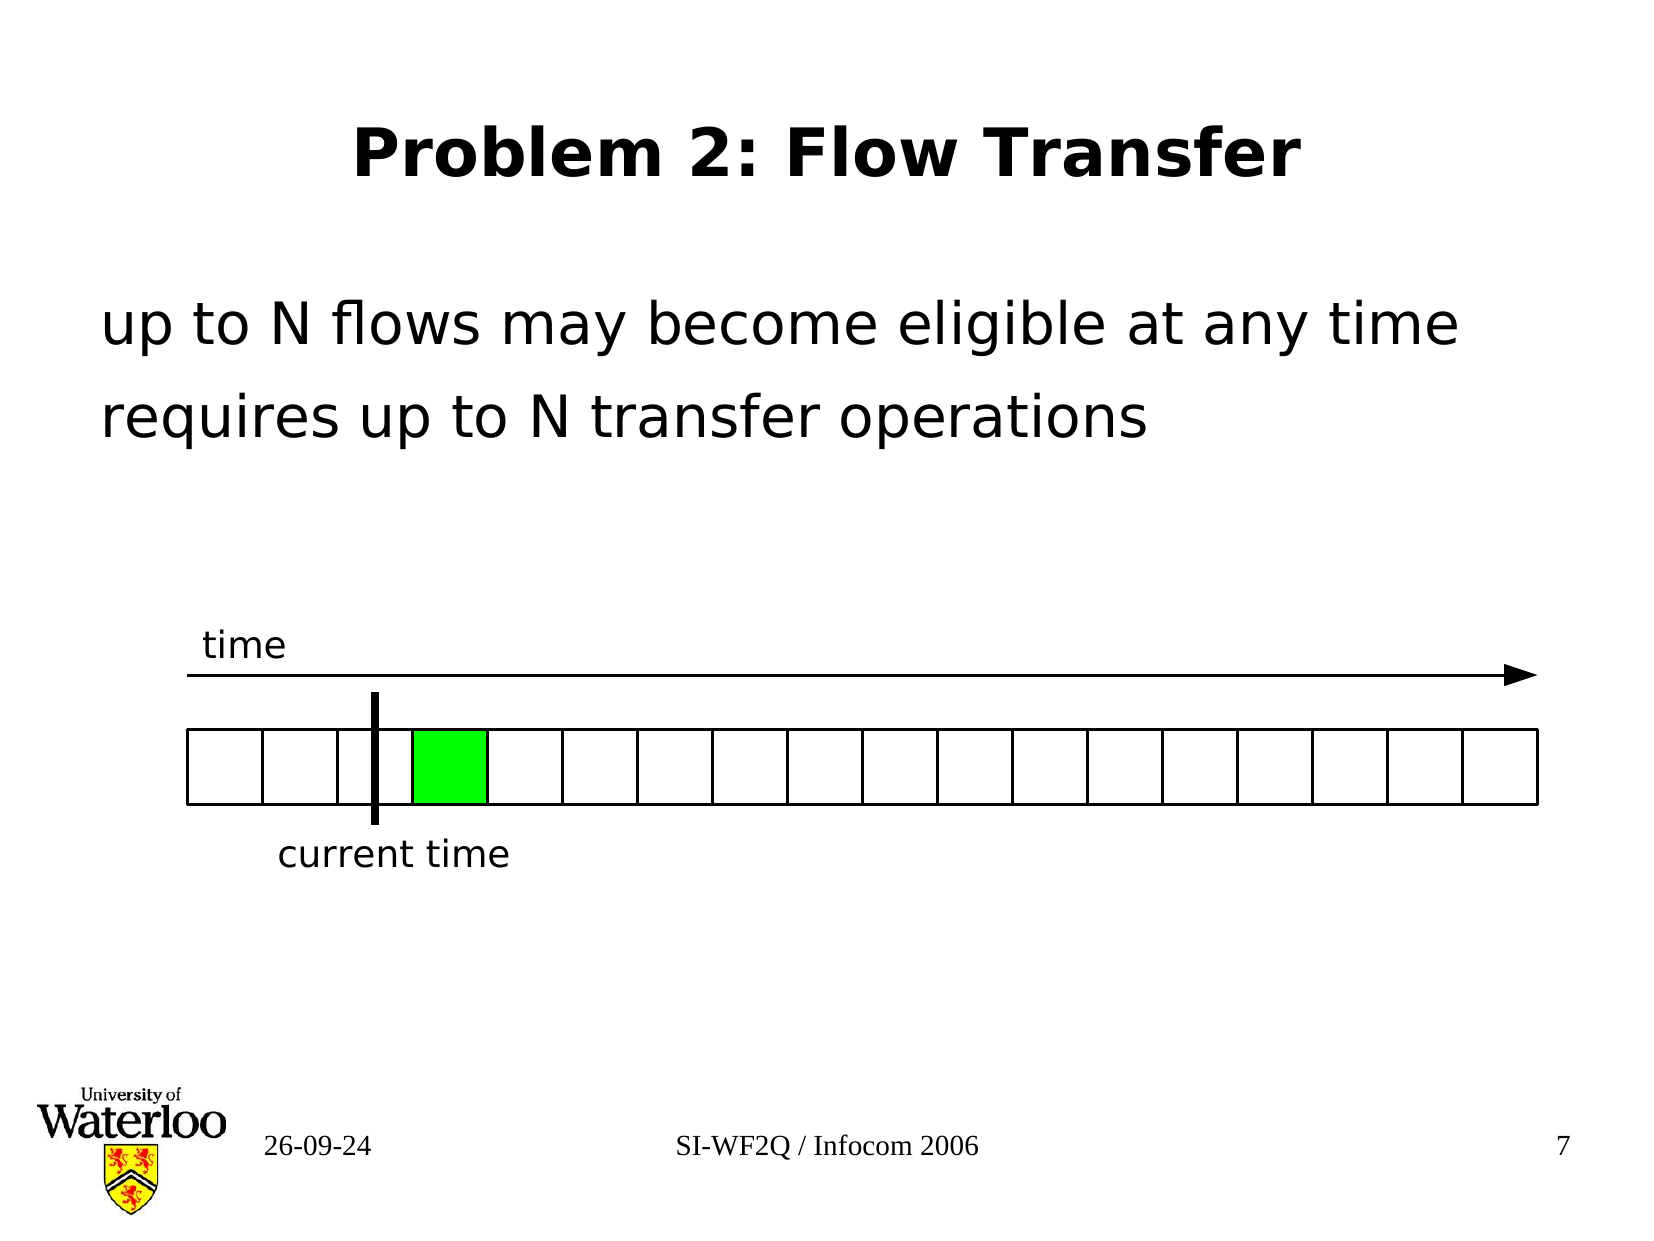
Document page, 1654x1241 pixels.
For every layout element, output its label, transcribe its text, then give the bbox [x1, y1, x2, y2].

text_box time [187, 616, 301, 674]
text_box current time [262, 825, 521, 884]
picture [37, 1087, 226, 1216]
list up to N flows may become eligible at any time requires up to N transfer operations [82, 290, 1571, 563]
text_box [414, 731, 486, 803]
title Problem 2: Flow Transfer [82, 49, 1571, 257]
